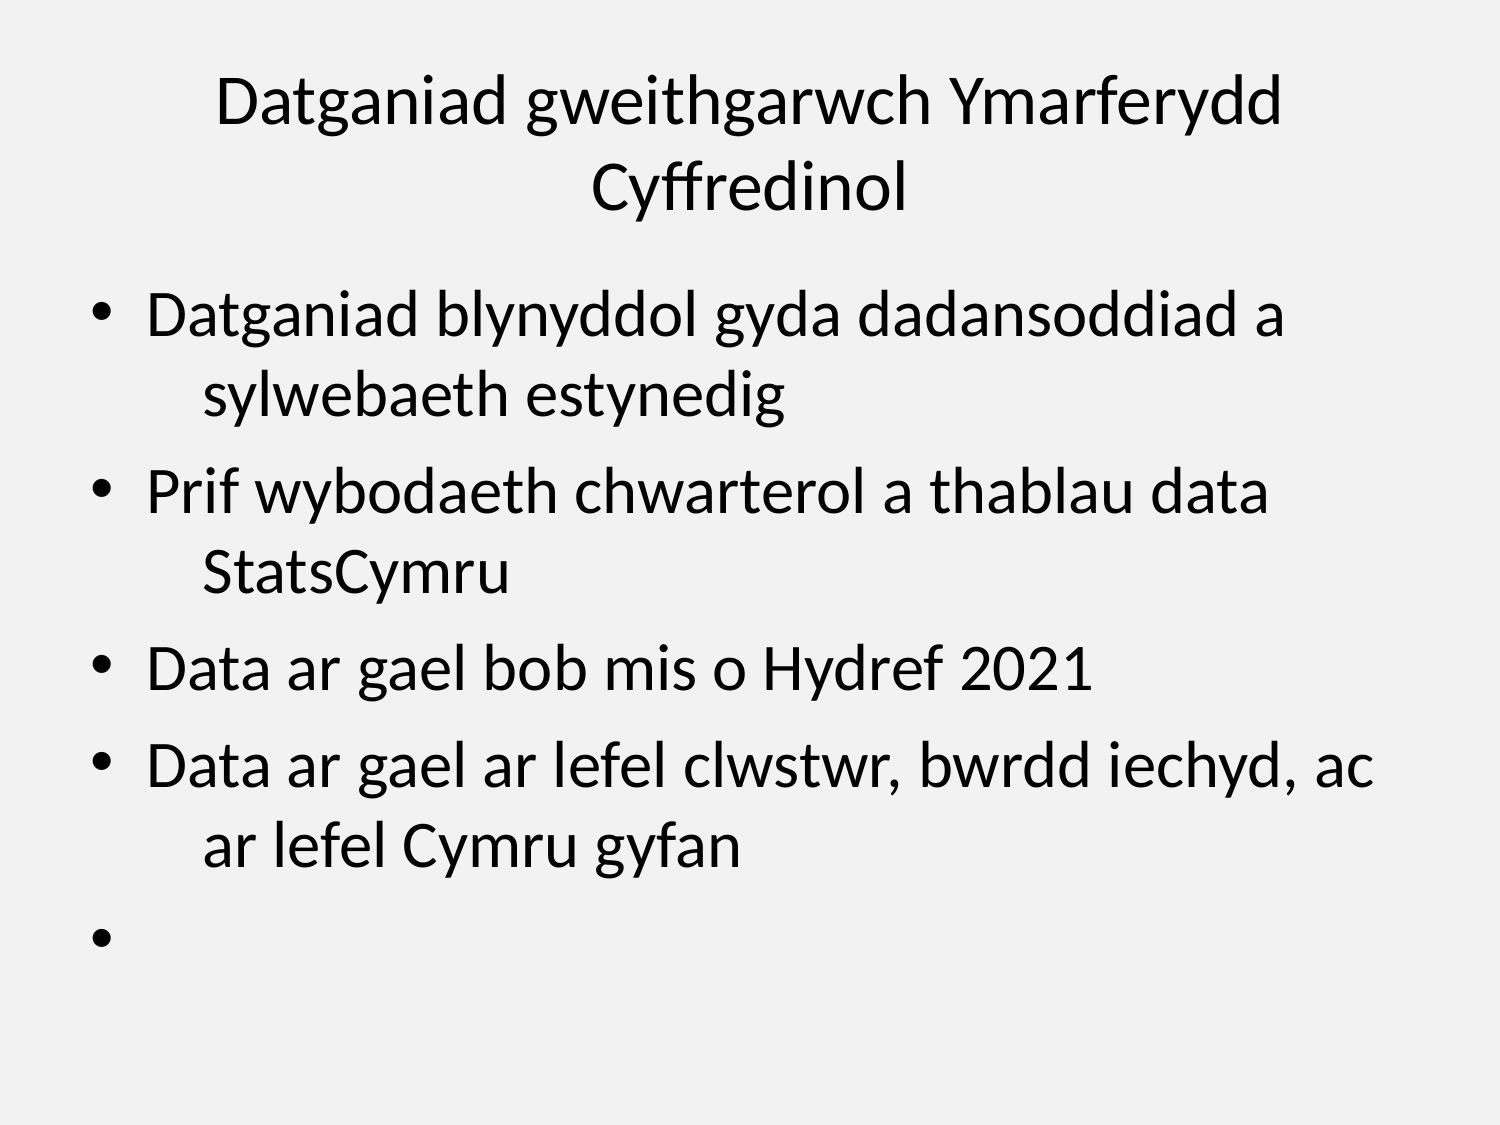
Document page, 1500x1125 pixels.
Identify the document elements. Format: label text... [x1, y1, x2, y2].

list Datganiad blynyddol gyda dadansoddiad a sylwebaeth estynedig Prif wybodaeth chwarterol a thablau data StatsCymru Data ar gael bob mis o Hydref 2021 Data ar gael ar lefel clwstwr, bwrdd iechyd, ac ar lefel Cymru gyfan [75, 262, 1426, 1005]
title Datganiad gweithgarwch Ymarferydd Cyffredinol [75, 45, 1426, 233]
